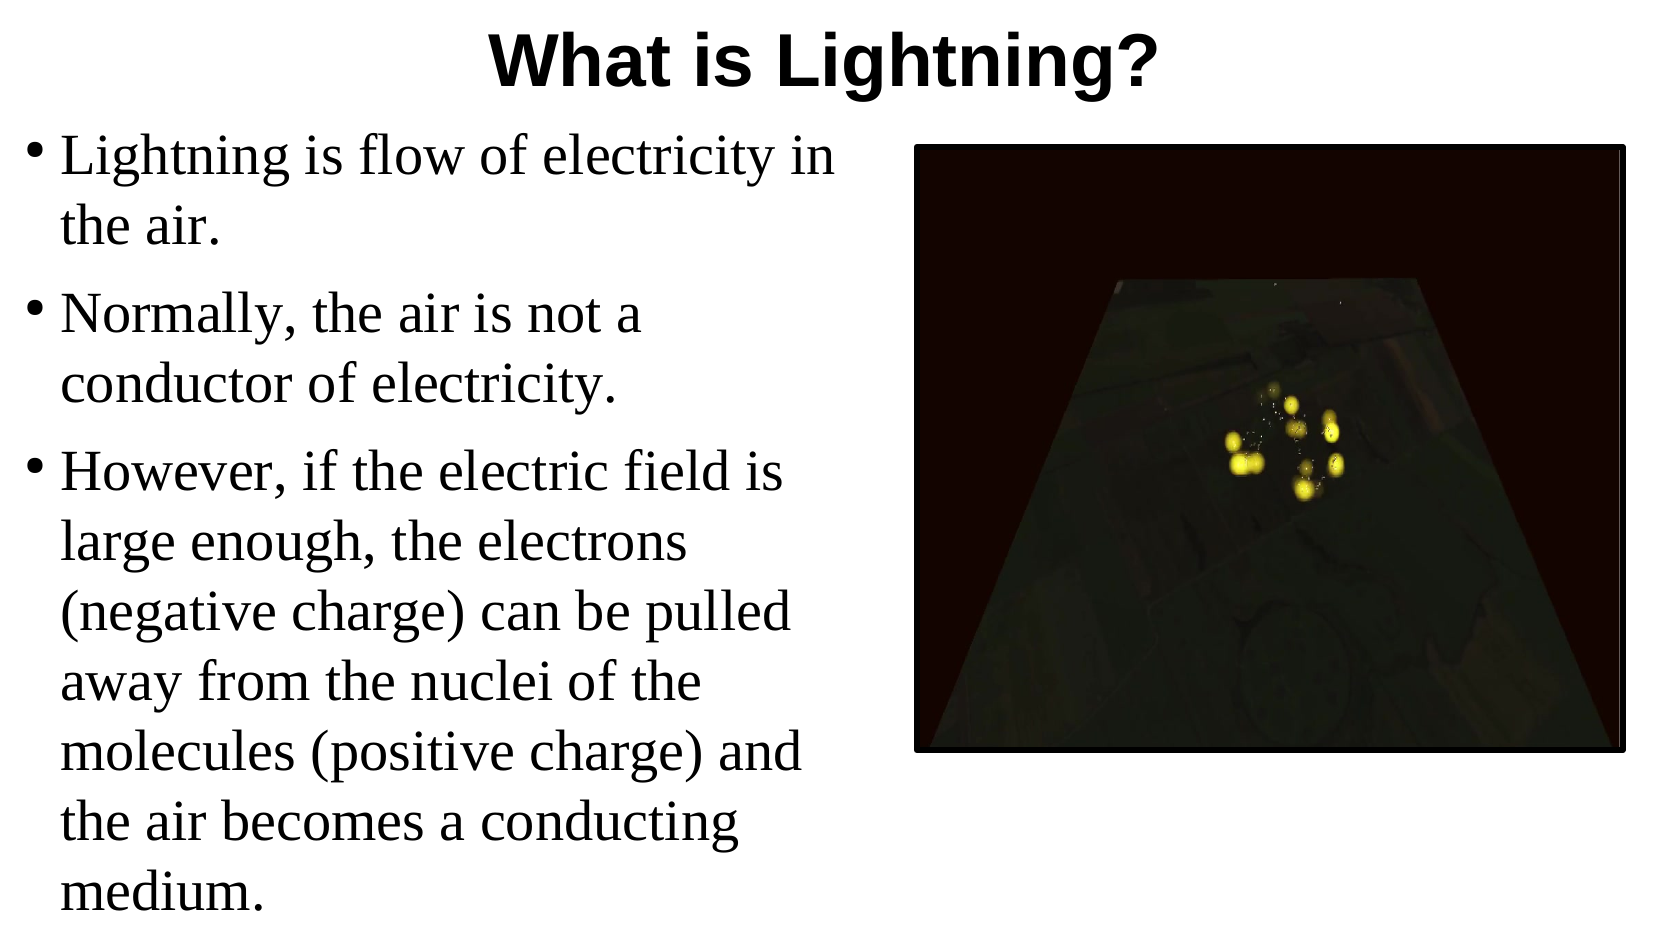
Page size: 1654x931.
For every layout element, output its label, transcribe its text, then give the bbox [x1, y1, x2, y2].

text_box Lightning is flow of electricity in the air. Normally, the air is not a conductor of electricity. However, if the electric field is large enough, the electrons (negative charge) can be pulled away from the nuclei of the molecules (positive charge) and the air becomes a conducting medium. [0, 108, 863, 930]
title What is Lightning? [0, 5, 1654, 107]
picture [919, 150, 1620, 748]
